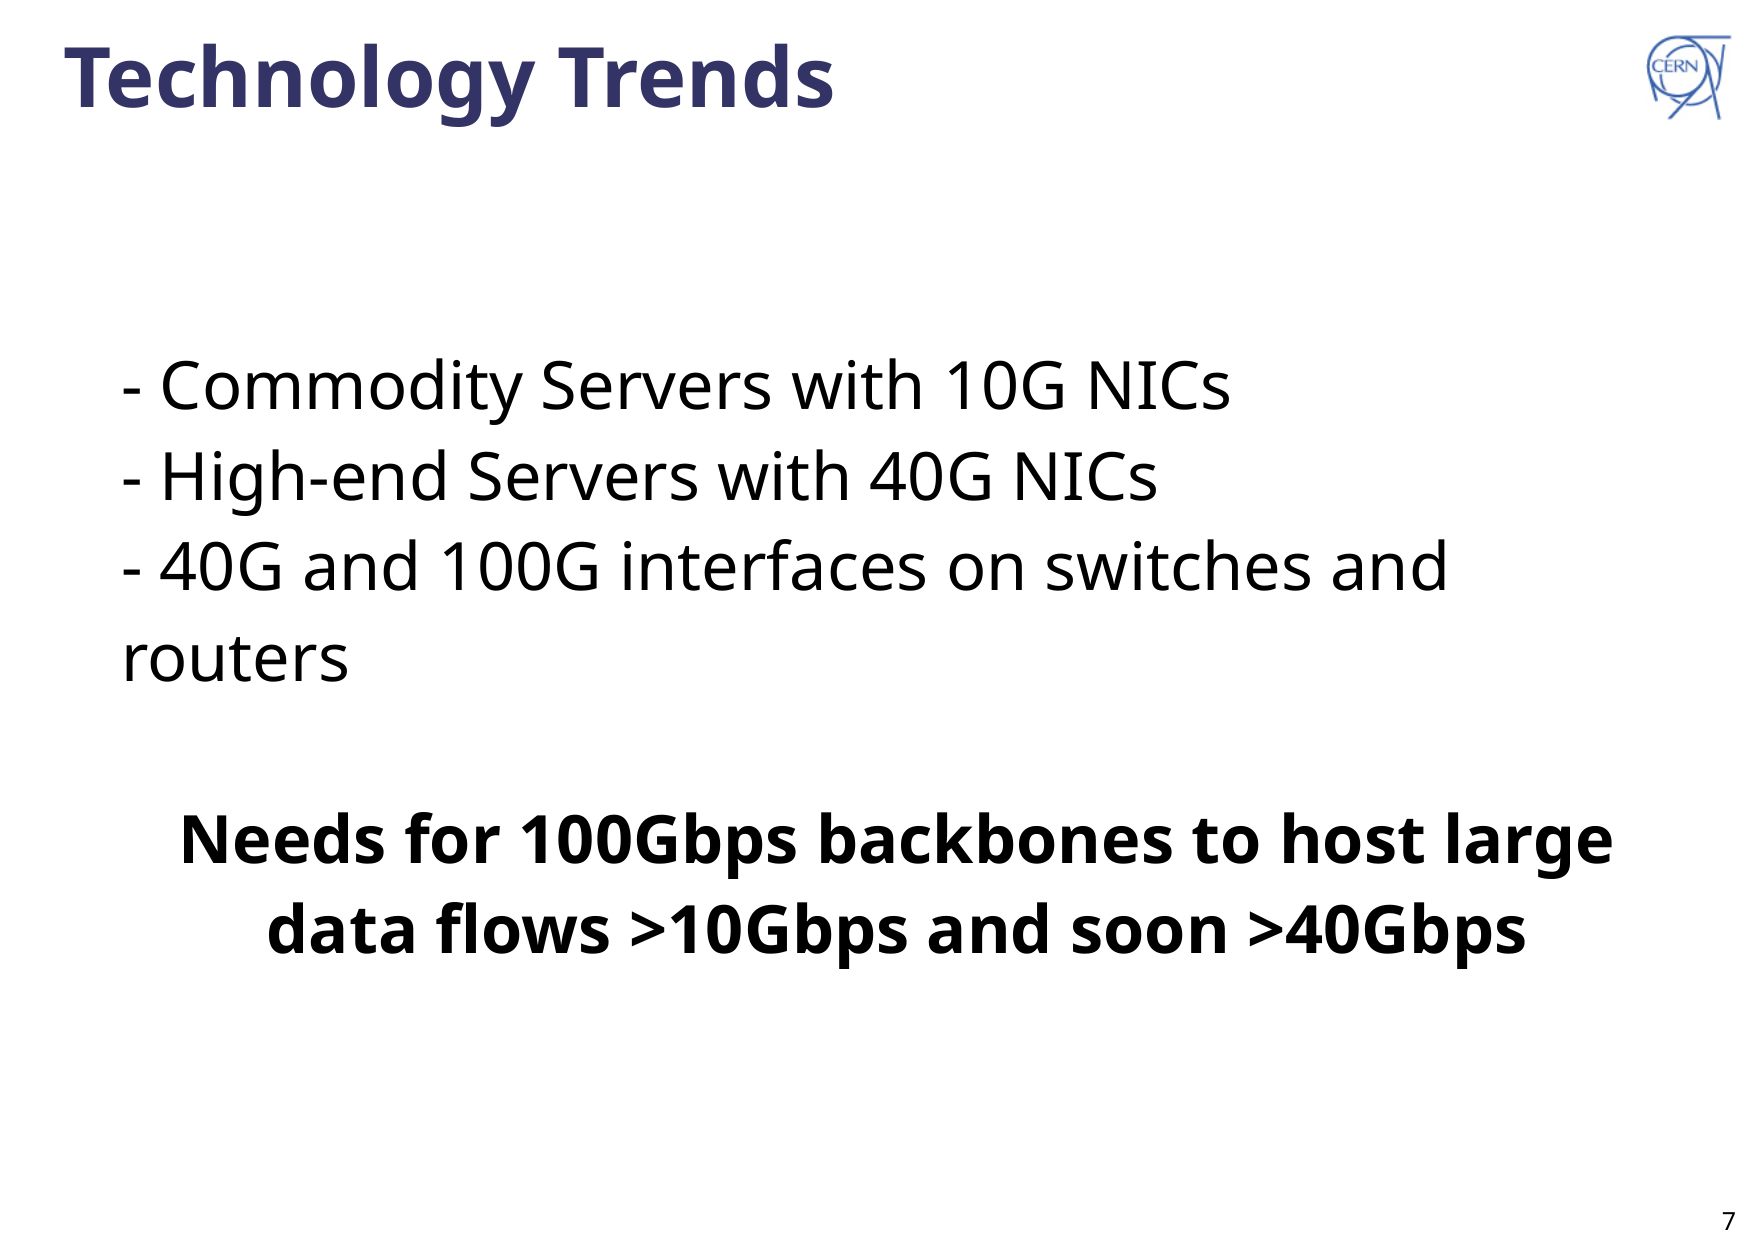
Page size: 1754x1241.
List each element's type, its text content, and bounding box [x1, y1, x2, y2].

picture [1646, 34, 1732, 120]
title Technology Trends [63, 0, 1621, 166]
text_box - Commodity Servers with 10G NICs - High-end Servers with 40G NICs - 40G and 100G interfaces on switches and routers Needs for 100Gbps backbones to host large data flows >10Gbps and soon >40Gbps [106, 330, 1689, 832]
